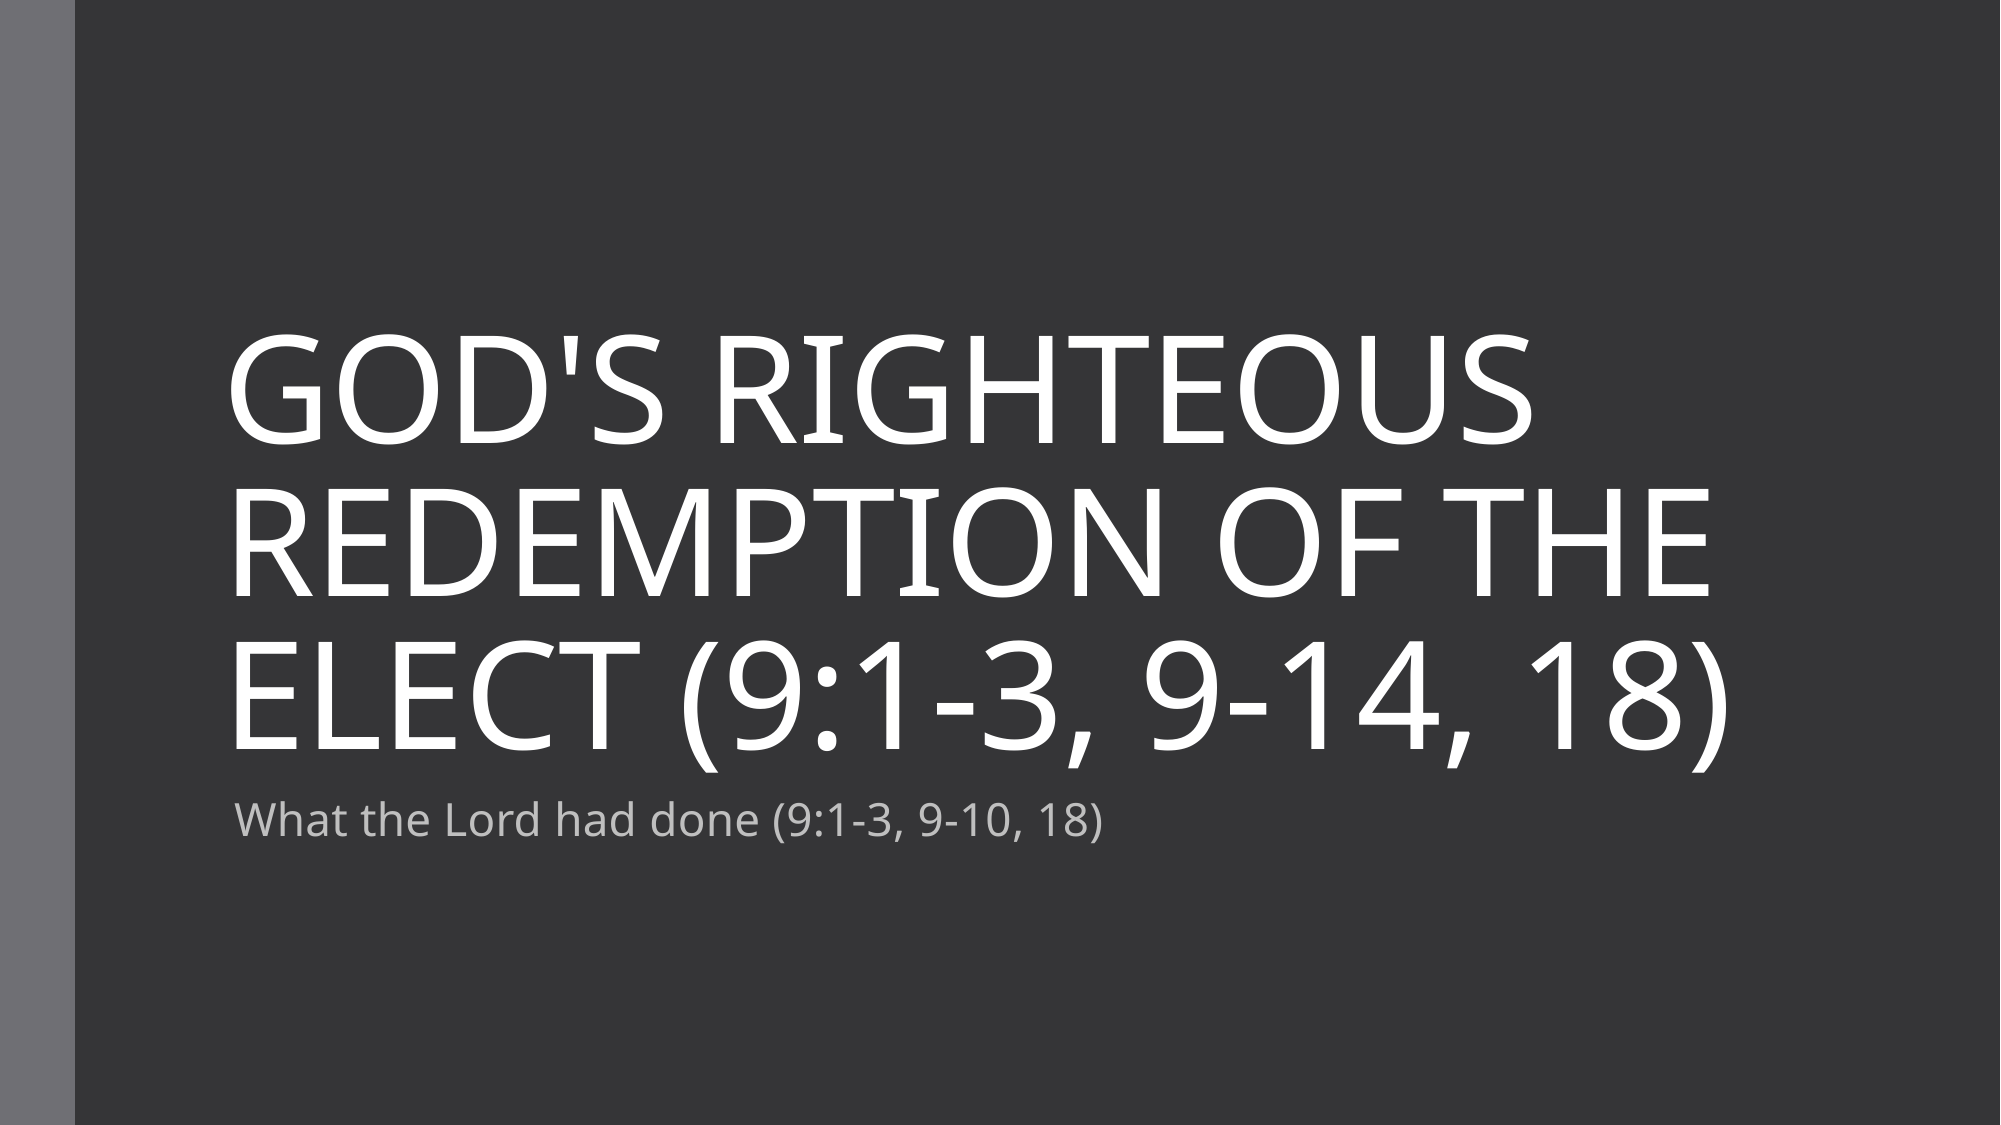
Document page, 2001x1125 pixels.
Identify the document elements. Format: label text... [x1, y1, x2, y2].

subtitle What the Lord had done (9:1-3, 9-10, 18) [206, 787, 1752, 1066]
title GOD'S RIGHTEOUS REDEMPTION OF THE ELECT (9:1-3, 9-14, 18) [206, 124, 1752, 787]
